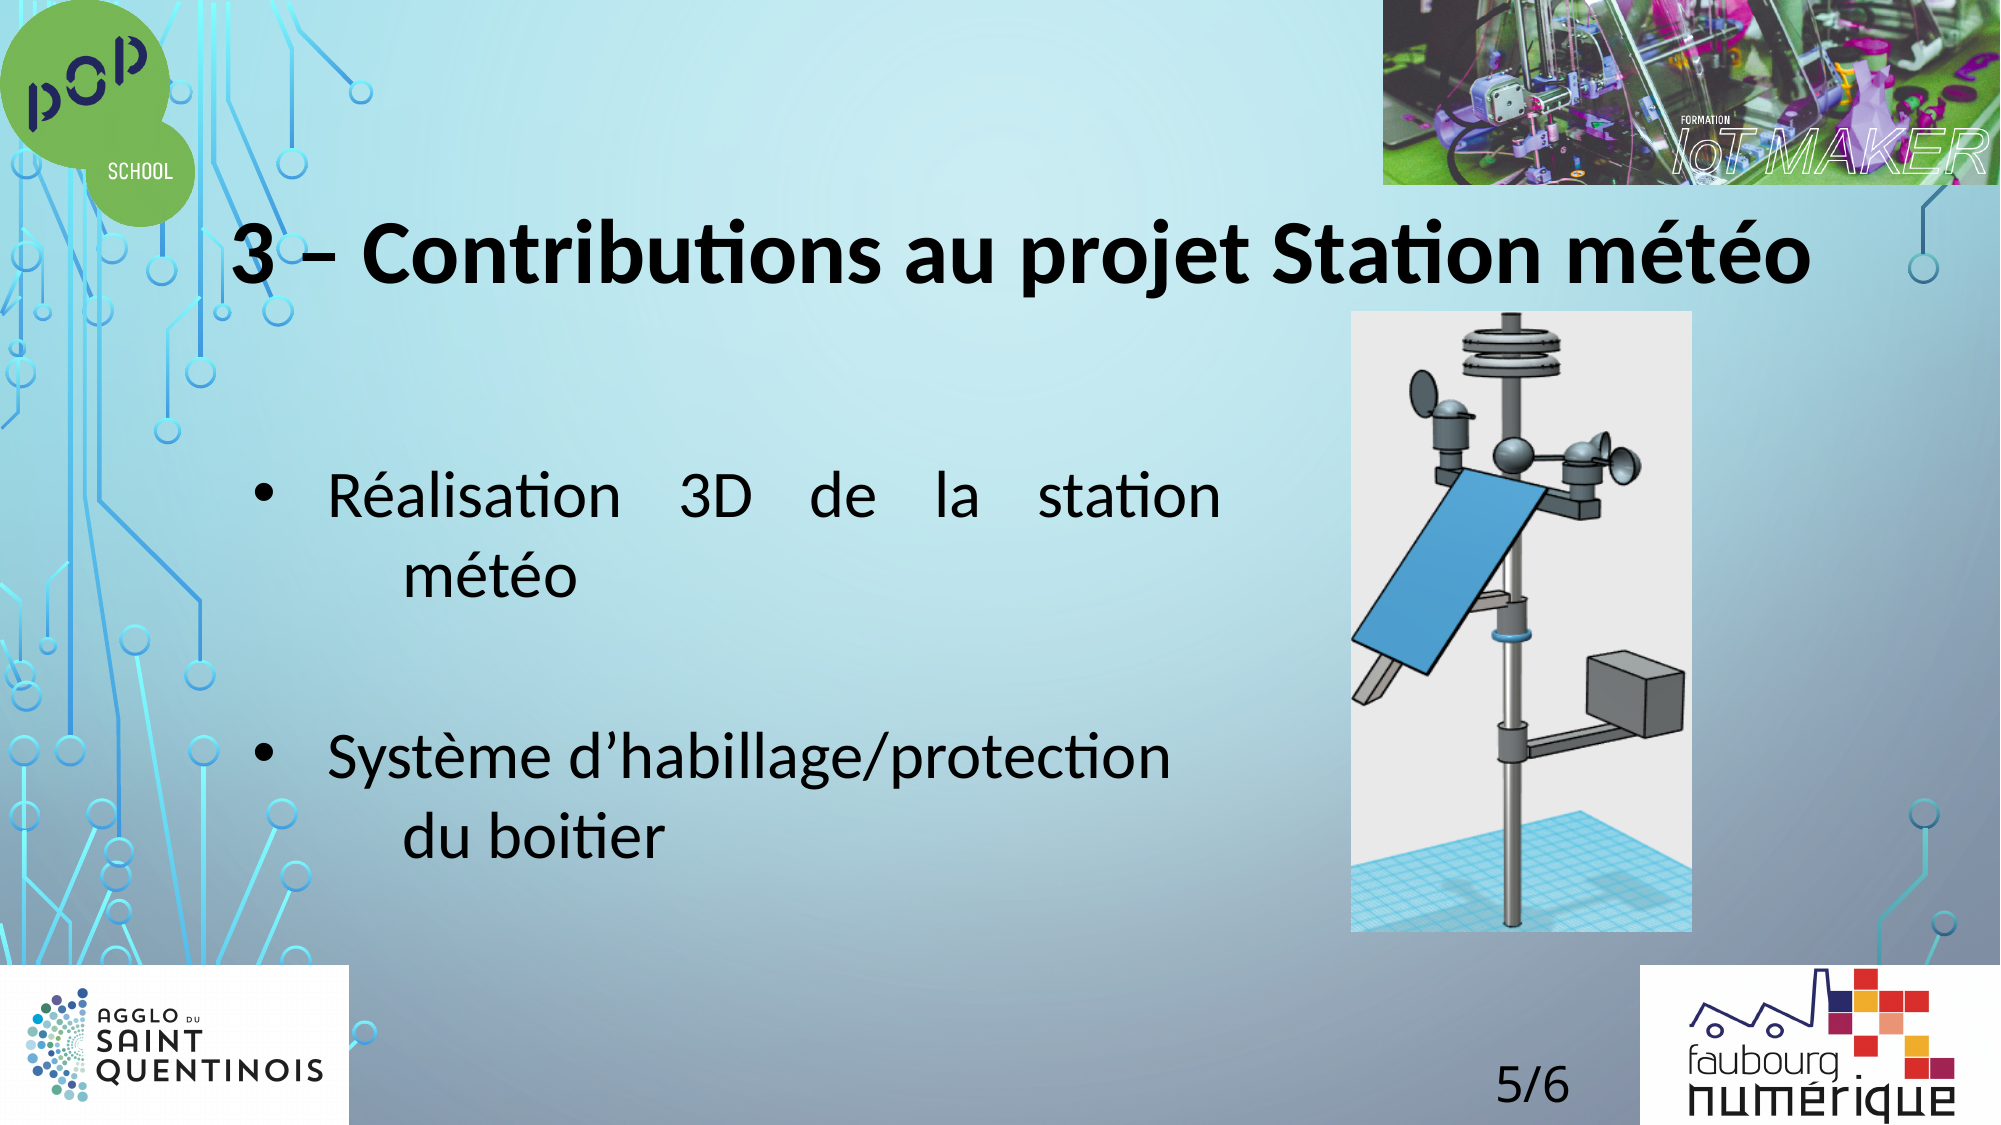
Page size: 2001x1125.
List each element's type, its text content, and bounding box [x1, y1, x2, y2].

picture [1351, 311, 1692, 932]
picture [0, 0, 195, 228]
picture [1640, 965, 2000, 1125]
picture [0, 965, 349, 1125]
text_box 3 – Contributions au projet Station météo [214, 184, 1846, 312]
text_box Réalisation 3D de la station météo [237, 443, 1240, 621]
text_box Système d’habillage/protection du boitier [237, 704, 1232, 882]
text_box 5/6 [1480, 1045, 1592, 1121]
picture [1383, 0, 2000, 185]
